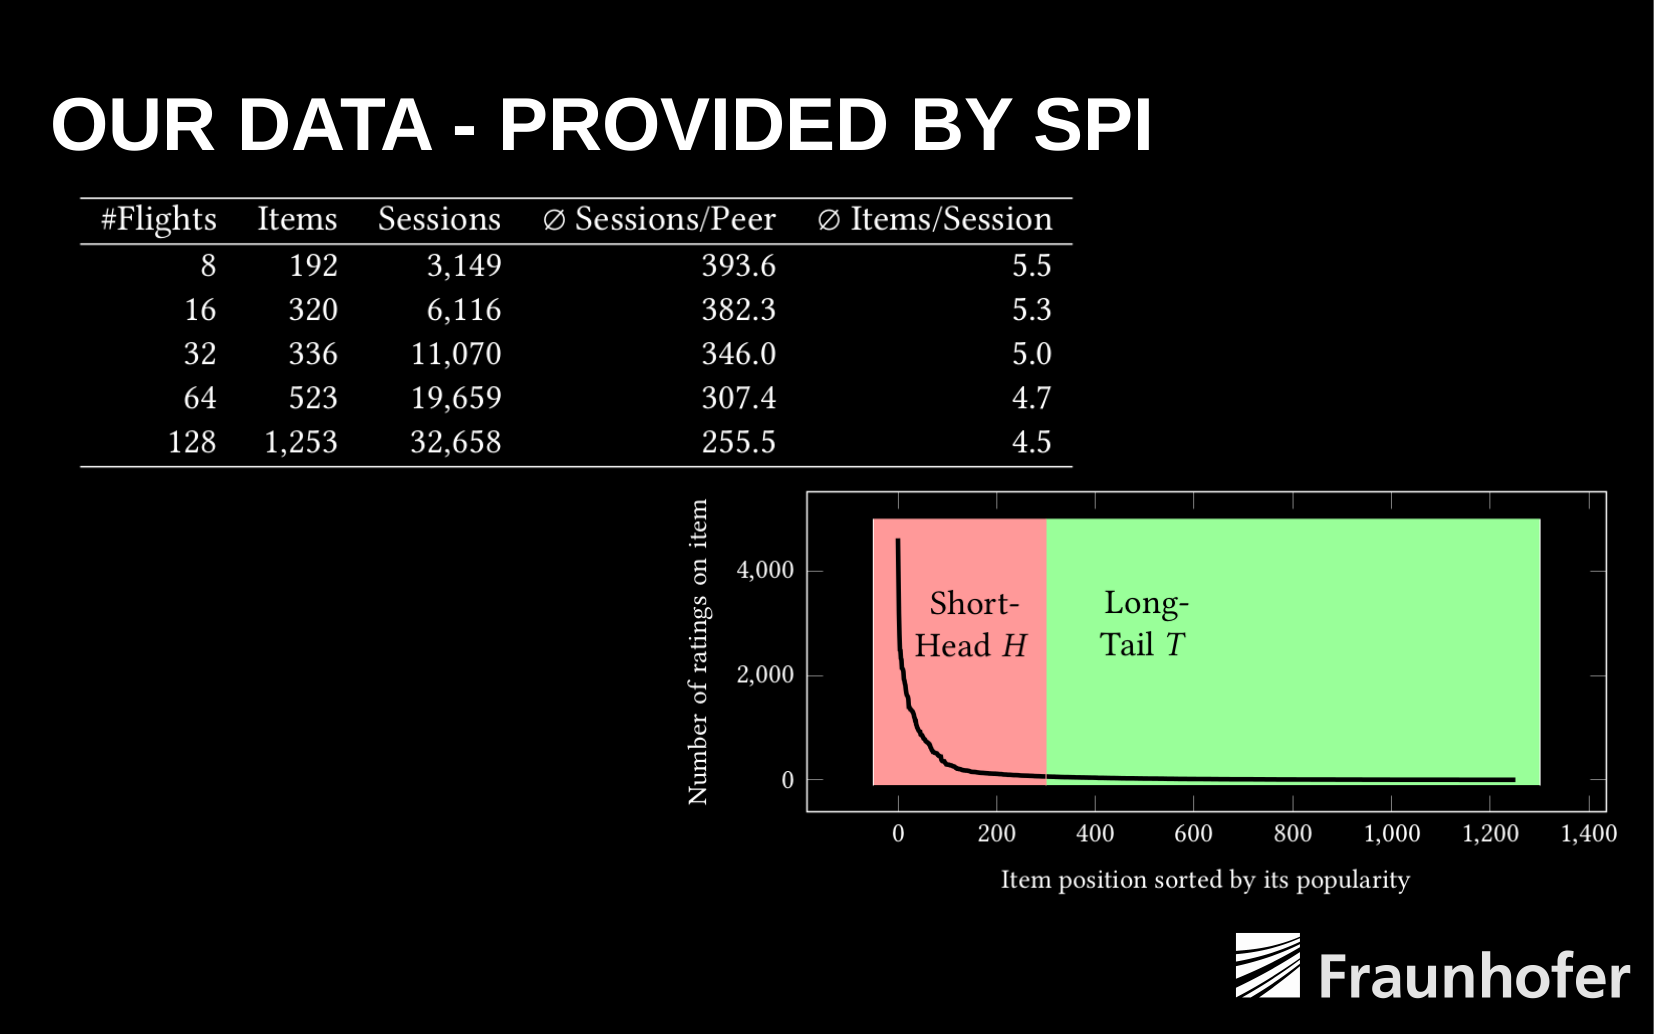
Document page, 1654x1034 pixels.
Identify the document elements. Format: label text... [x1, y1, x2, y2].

picture [67, 174, 1641, 1000]
title OUR DATA - PROVIDED BY SPI [49, 34, 1613, 207]
